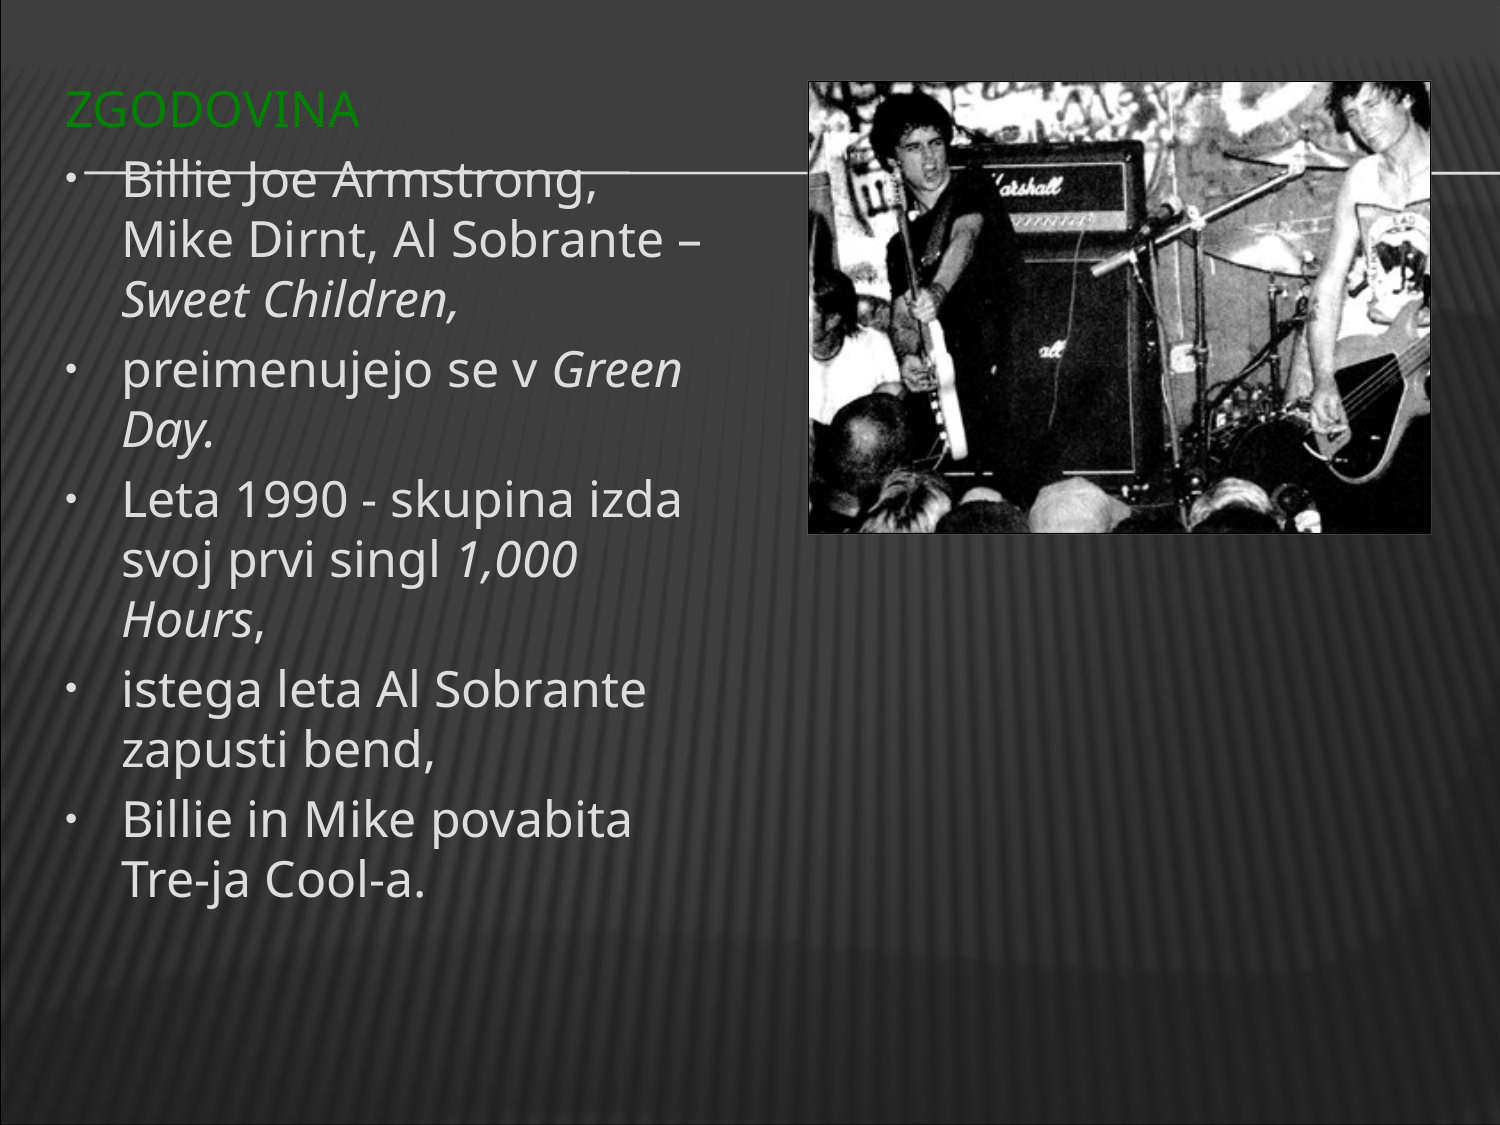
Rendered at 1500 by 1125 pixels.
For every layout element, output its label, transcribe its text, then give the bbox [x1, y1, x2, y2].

list ZGODOVINA Billie Joe Armstrong, Mike Dirnt, Al Sobrante – Sweet Children, preimenujejo se v Green Day. Leta 1990 - skupina izda svoj prvi singl 1,000 Hours, istega leta Al Sobrante zapusti bend, Billie in Mike povabita Tre-ja Cool-a. [50, 70, 739, 1038]
picture [0, 0, 1500, 1125]
picture [808, 82, 1431, 534]
